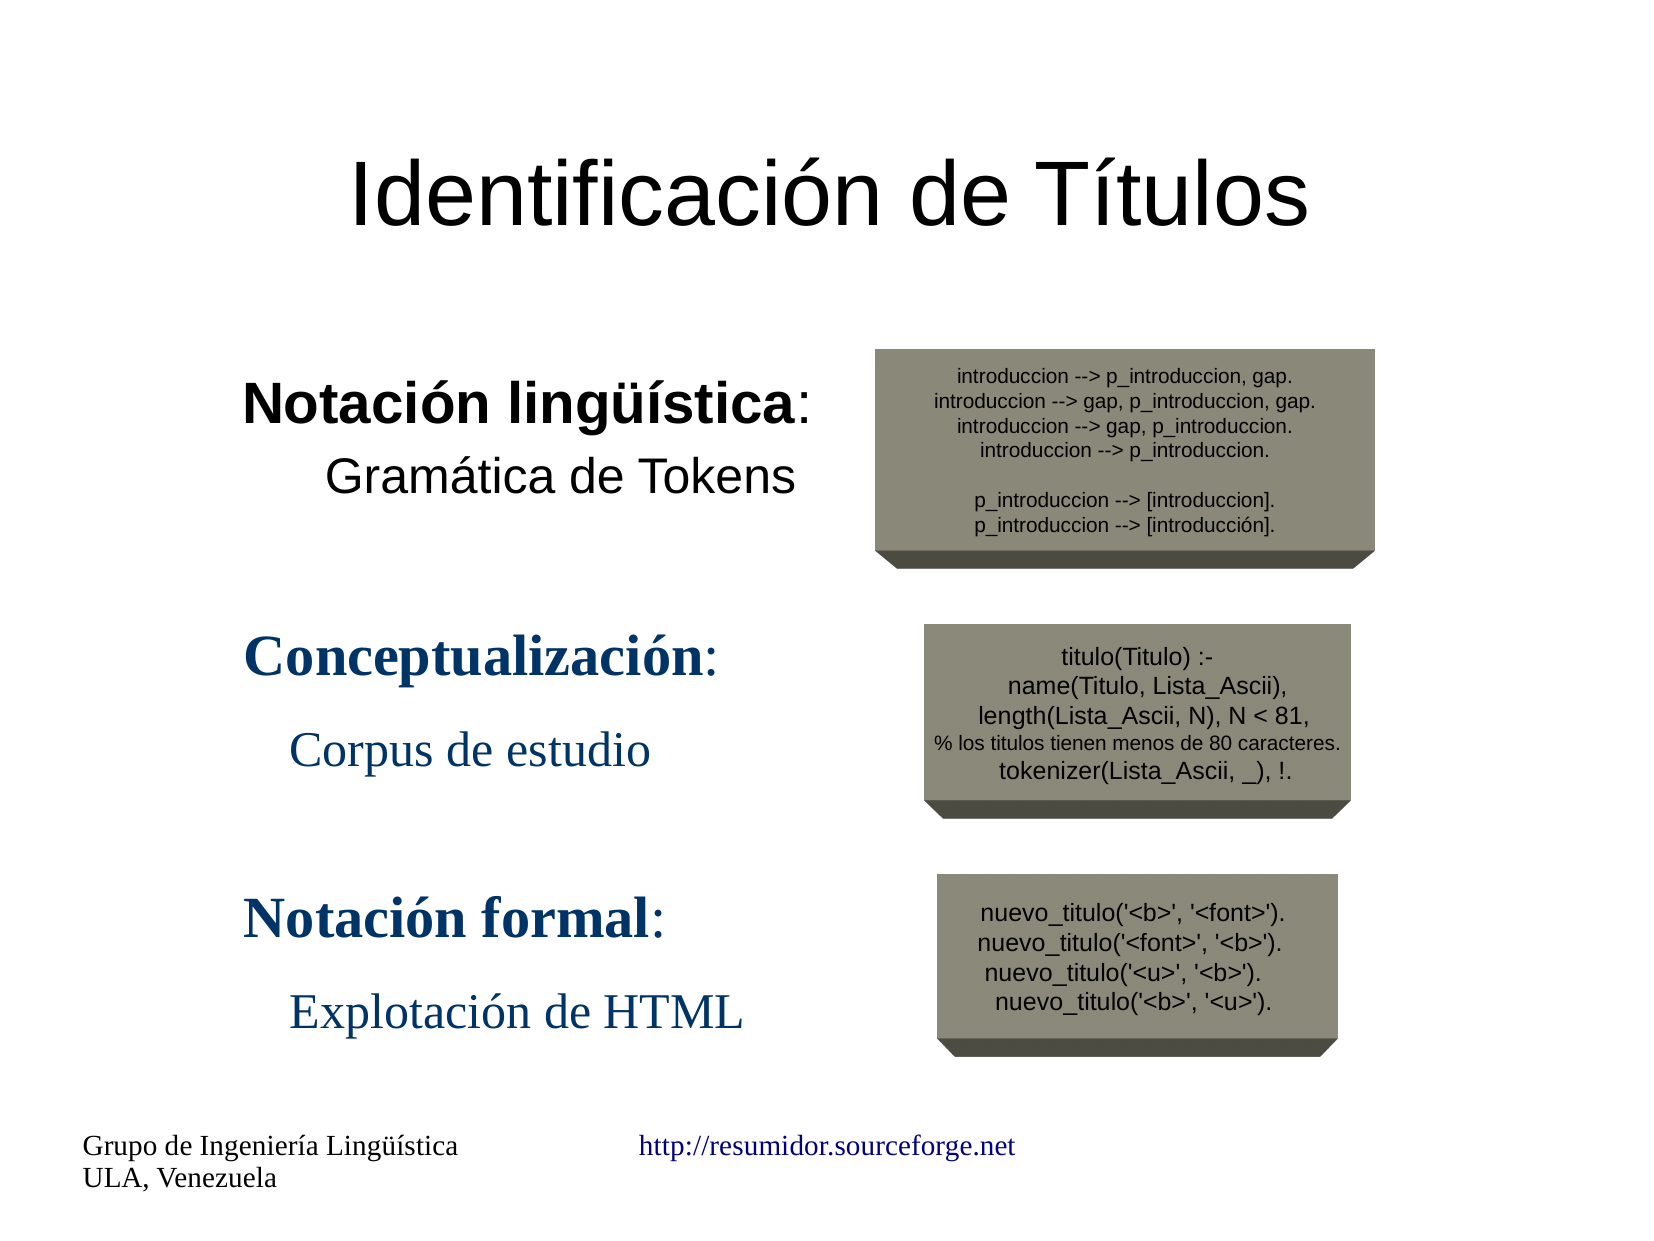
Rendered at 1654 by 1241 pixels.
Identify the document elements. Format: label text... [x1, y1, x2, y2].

text_box nuevo_titulo('<b>', '<font>'). nuevo_titulo('<font>', '<b>'). nuevo_titulo('<u>', '<b>'). nuevo_titulo('<b>', '<u>'). [937, 875, 1338, 1038]
text_box titulo(Titulo) :- name(Titulo, Lista_Ascii), length(Lista_Ascii, N), N < 81, % los titulos tienen menos de 80 caracteres. tokenizer(Lista_Ascii, _), !. [924, 624, 1351, 801]
title Identificación de Títulos [225, 99, 1436, 288]
text_box Notación formal: Explotación de HTML [125, 875, 876, 1051]
text_box Conceptualización: Corpus de estudio [125, 612, 876, 788]
list Notación lingüística: Gramática de Tokens [132, 363, 1439, 1088]
text_box introduccion --> p_introduccion, gap. introduccion --> gap, p_introduccion, gap. introduccion --> gap, p_introduccion. introduccion --> p_introduccion. p_introduccion --> [introduccion]. p_introduccion --> [introducción]. [875, 350, 1375, 550]
